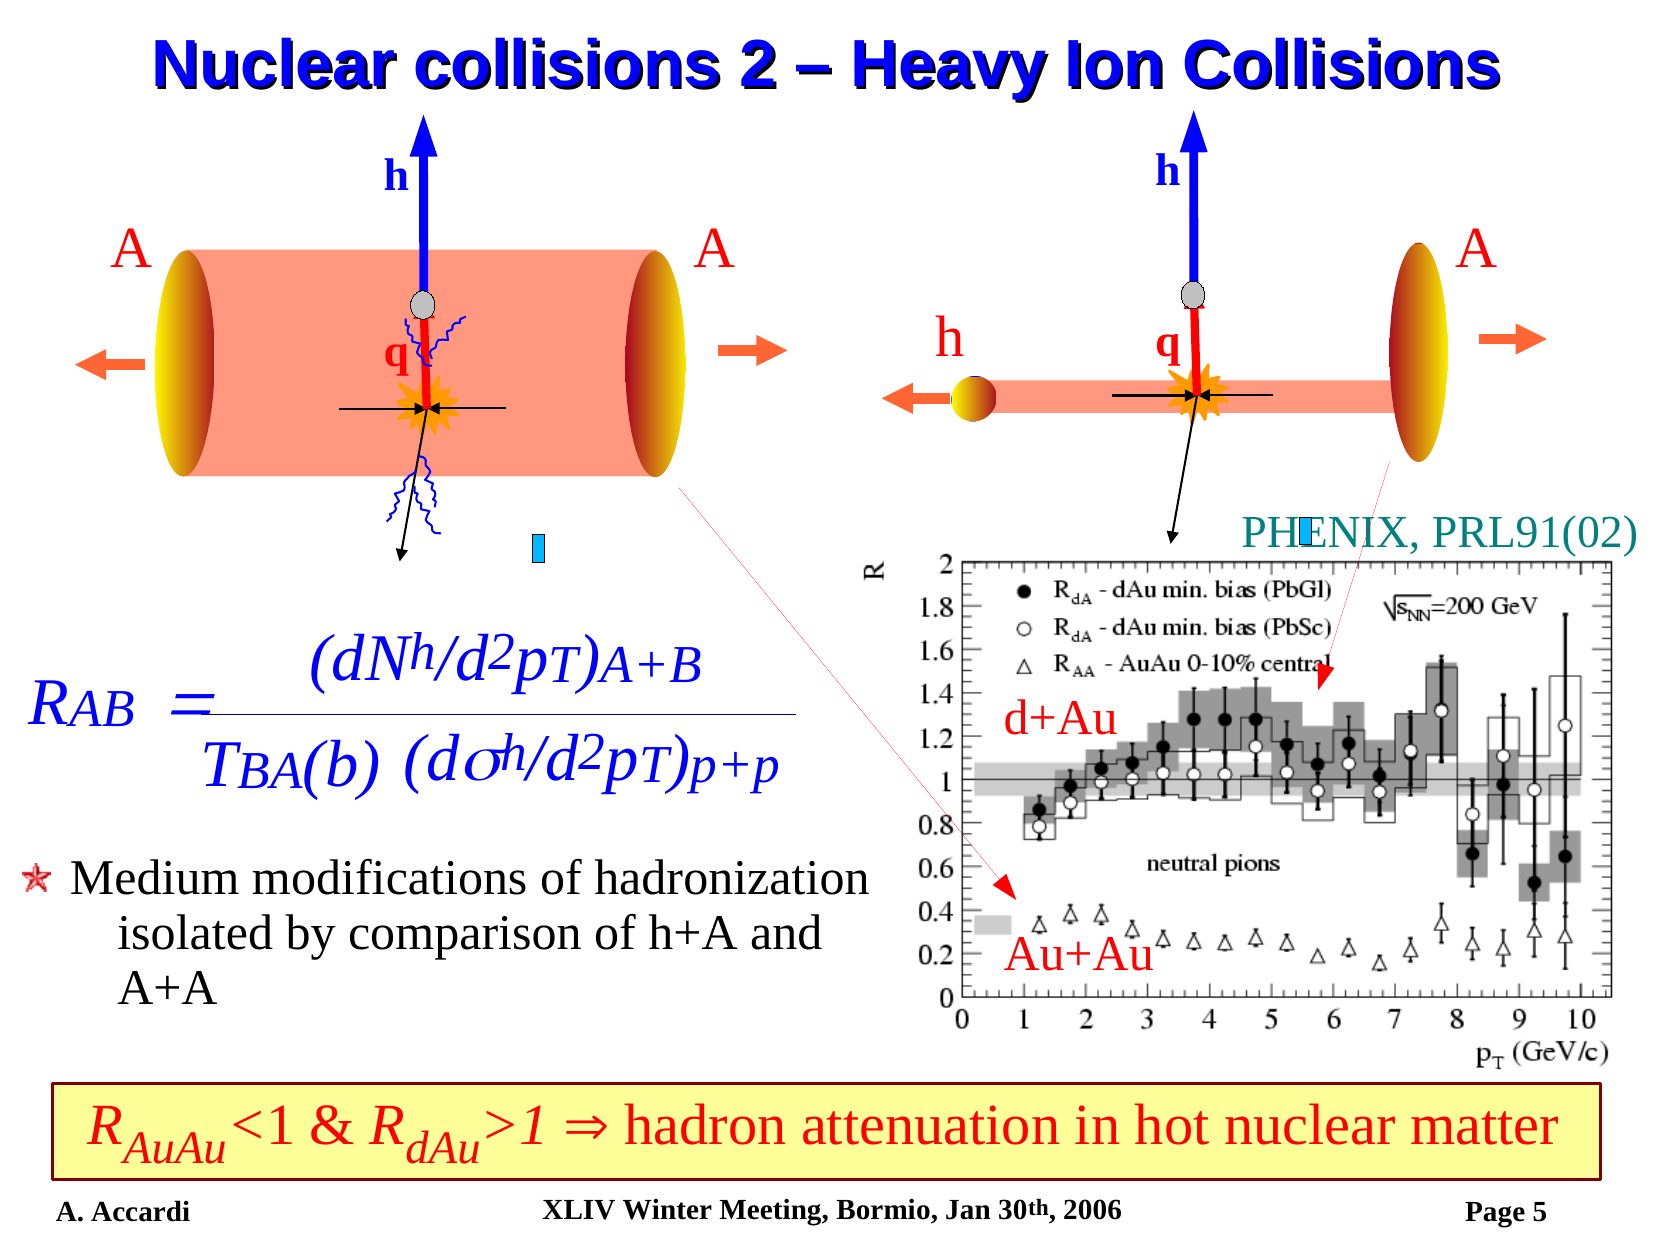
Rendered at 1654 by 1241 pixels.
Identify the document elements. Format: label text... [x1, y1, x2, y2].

text_box Nuclear collisions 2 – Heavy Ion Collisions [29, 23, 1625, 109]
chart [532, 534, 545, 563]
text_box [154, 249, 686, 478]
text_box Au+Au [1003, 925, 1154, 987]
text_box PHENIX, PRL91(02) [1359, 506, 1639, 563]
text_box [416, 458, 428, 477]
text_box A [110, 215, 153, 287]
text_box A [1455, 215, 1498, 287]
text_box q [1155, 315, 1184, 382]
picture [850, 536, 1652, 1072]
text_box A. Accardi [37, 1187, 209, 1241]
text_box Page <number> [1465, 1195, 1654, 1234]
text_box [417, 356, 422, 405]
text_box h [383, 149, 417, 227]
text_box TBA(b) [200, 727, 391, 817]
text_box (dsh/d2pT)p+p [404, 721, 781, 817]
text_box q [383, 326, 417, 403]
text_box h [935, 304, 978, 375]
chart [1299, 517, 1312, 545]
text_box A [693, 215, 736, 287]
text_box XLIV Winter Meeting, Bormio, Jan 30th, 2006 [542, 1193, 1123, 1233]
text_box d+Au [1003, 689, 1118, 751]
text_box Medium modifications of hadronization isolated by comparison of h+A and A+A [22, 849, 893, 971]
text_box RAuAu<1 & RdAu>1  hadron attenuation in hot nuclear matter [52, 1083, 1601, 1180]
text_box [1195, 242, 1448, 462]
text_box RAB = [28, 665, 202, 762]
text_box (dNh/d2pT)A+B [309, 620, 702, 712]
text_box [951, 370, 1195, 422]
text_box [1181, 280, 1205, 309]
text_box PHENIX, PRL91(02) [1241, 506, 1375, 563]
text_box h [1155, 144, 1184, 211]
